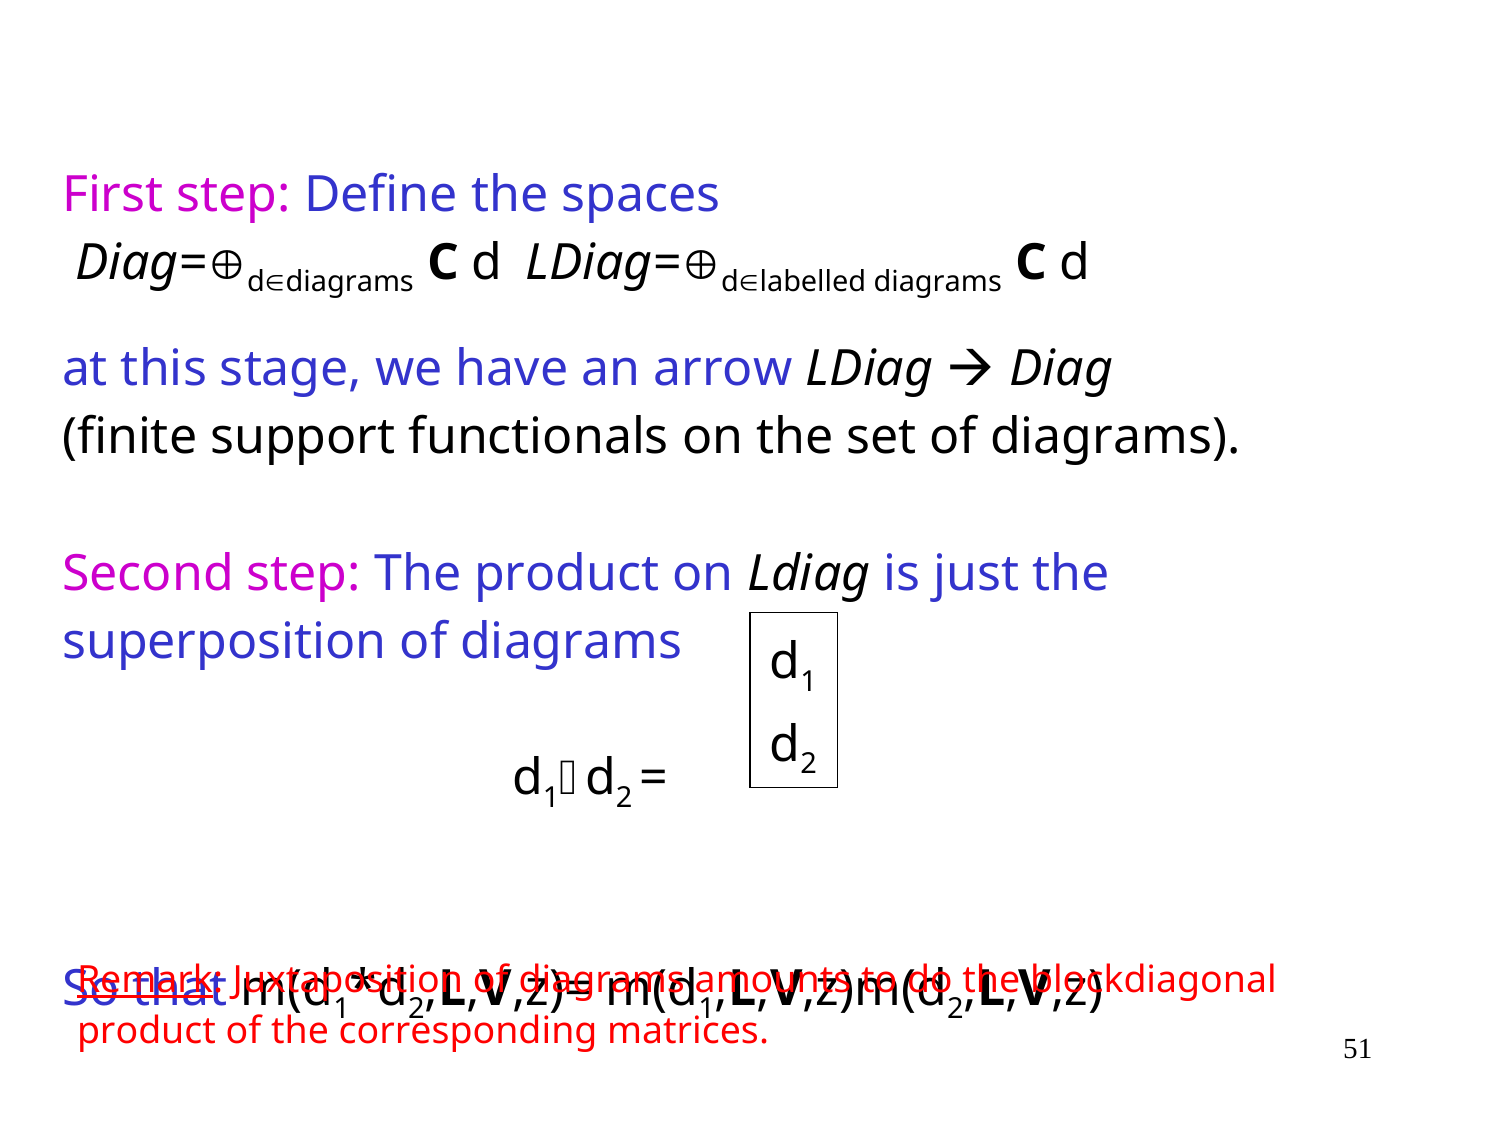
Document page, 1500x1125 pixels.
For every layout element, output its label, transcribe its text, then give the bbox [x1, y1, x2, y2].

text_box First step: Define the spaces Diag=ddiagrams C d LDiag=dlabelled diagrams C d at this stage, we have an arrow LDiag  Diag (finite support functionals on the set of diagrams). Second step: The product on Ldiag is just the superposition of diagrams d1 d2 = So that m(d1*d2,L,V,z)= m(d1,L,V,z)m(d2,L,V,z) [47, 149, 1426, 1103]
text_box d1 [754, 617, 832, 699]
text_box d2 [754, 699, 832, 790]
text_box Remark: Juxtaposition of diagrams amounts to do the blockdiagonal product of the corresponding matrices. [62, 944, 1403, 1063]
